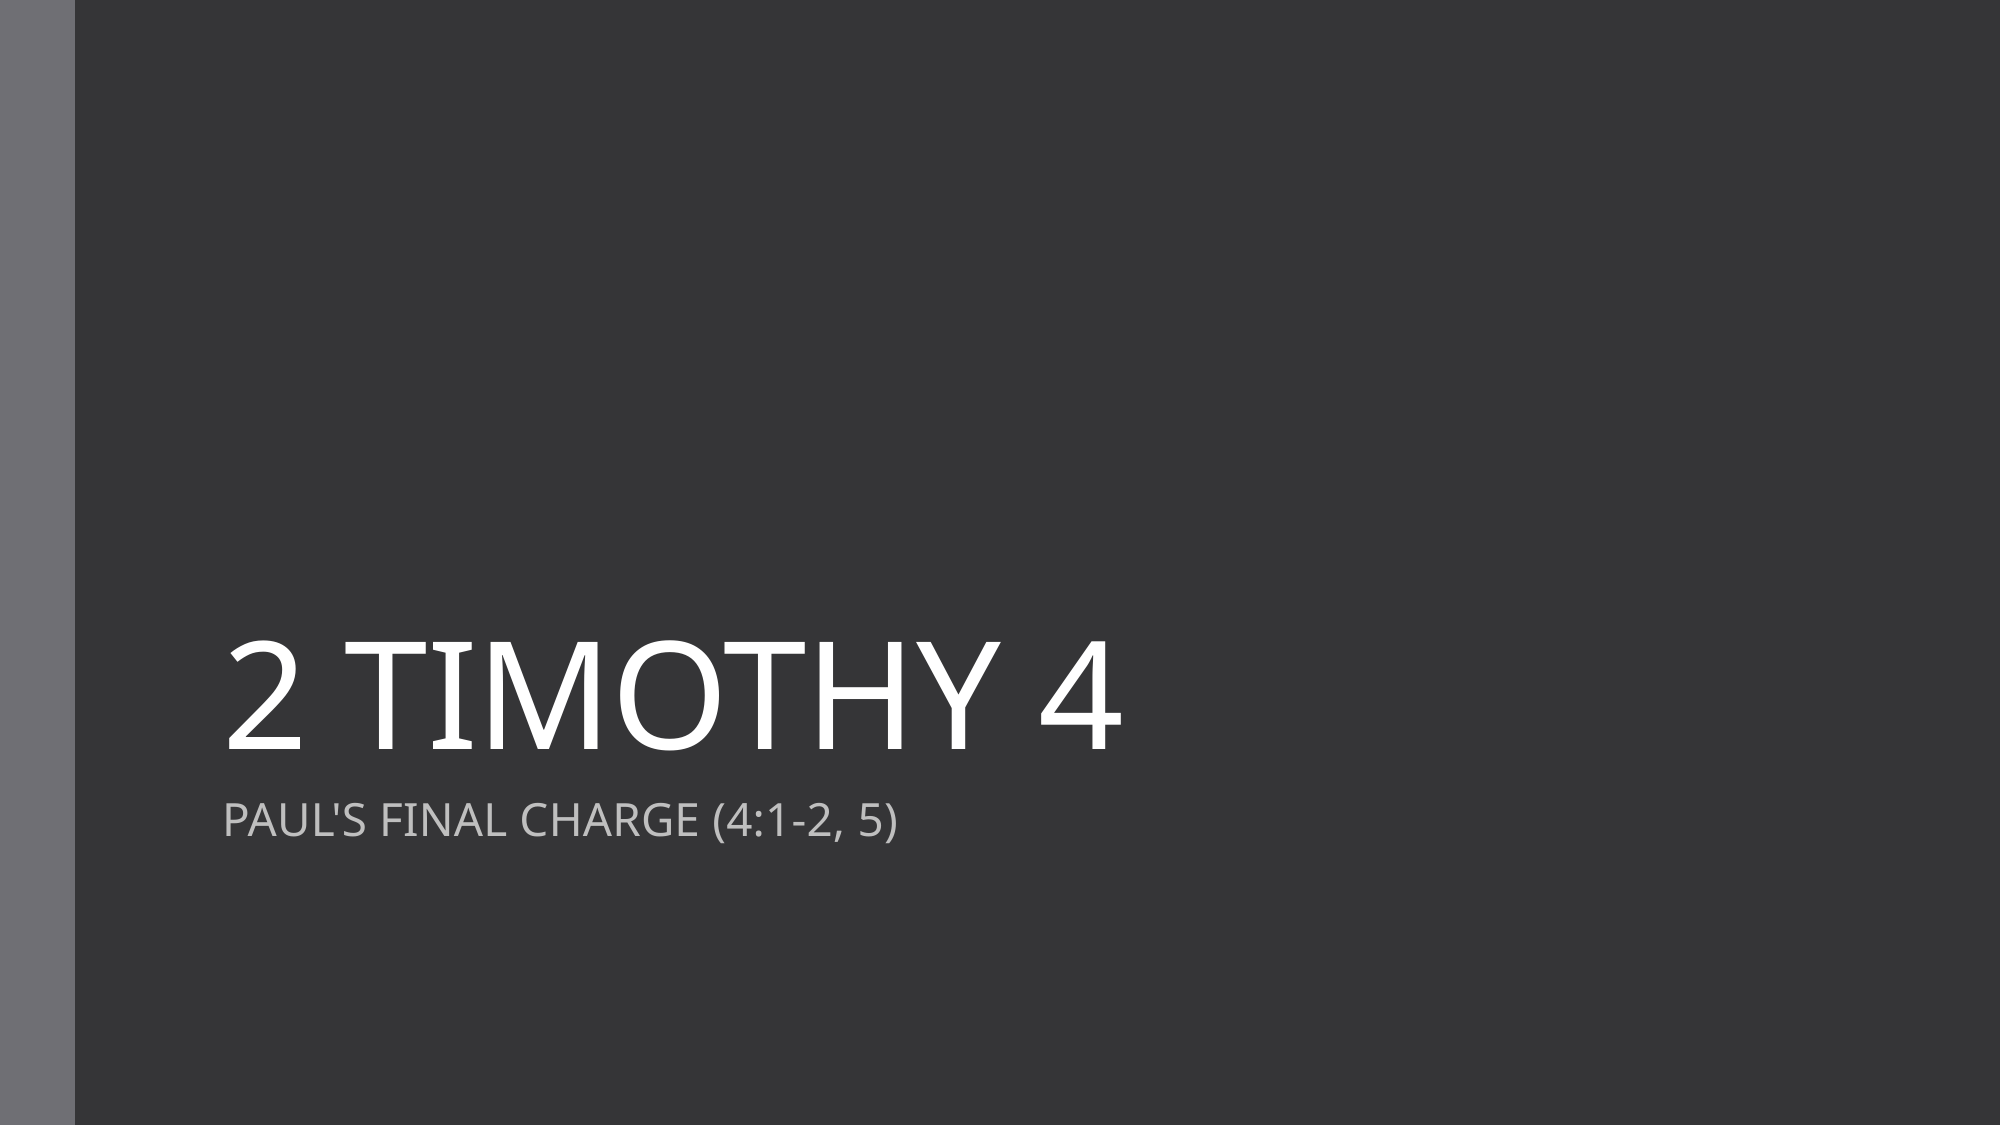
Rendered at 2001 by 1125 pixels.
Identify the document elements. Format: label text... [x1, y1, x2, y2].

subtitle PAUL'S FINAL CHARGE (4:1-2, 5) [206, 787, 1752, 1066]
title 2 TIMOTHY 4 [206, 124, 1752, 787]
